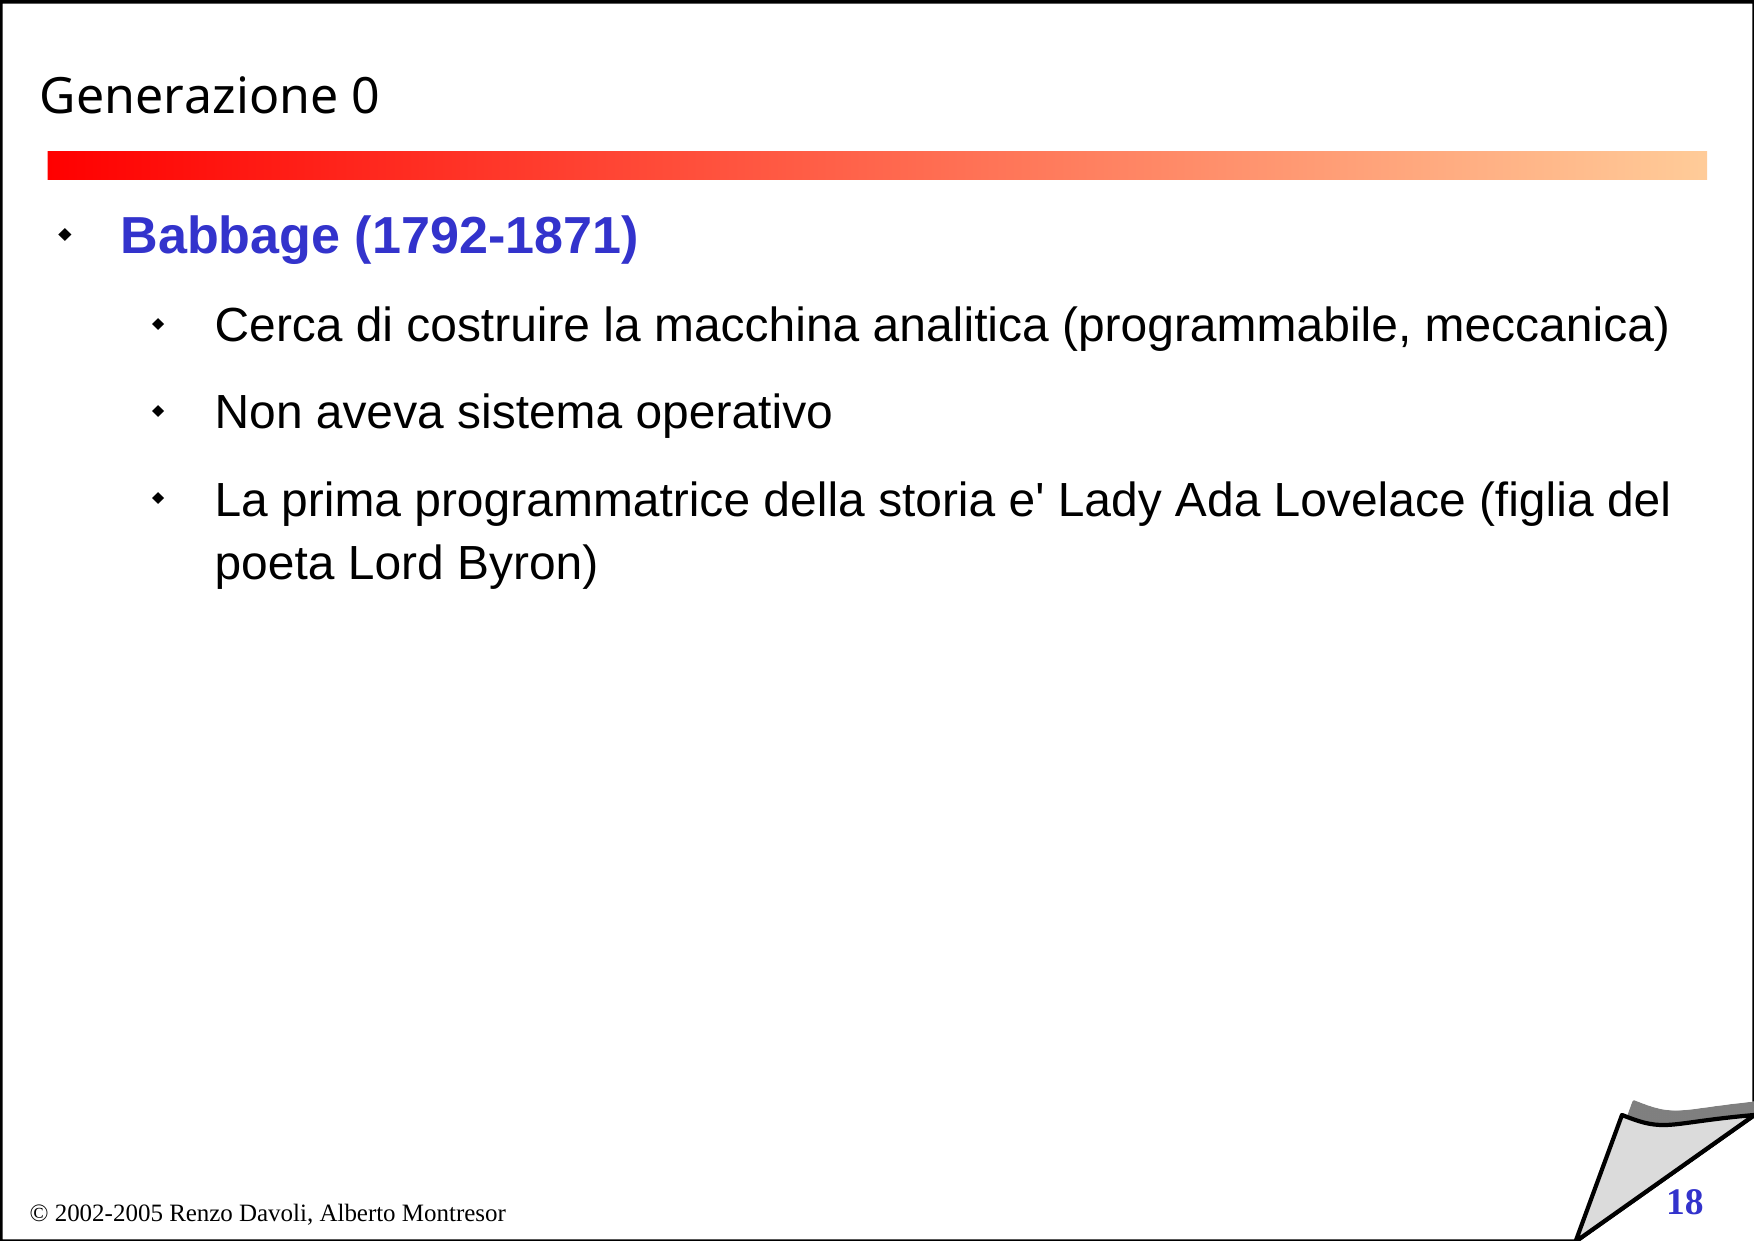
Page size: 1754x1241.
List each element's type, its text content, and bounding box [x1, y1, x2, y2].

list Babbage (1792-1871) Cerca di costruire la macchina analitica (programmabile, meccanica) Non aveva sistema operativo La prima programmatrice della storia e' Lady Ada Lovelace (figlia del poeta Lord Byron) [58, 206, 1696, 815]
title Generazione 0 [40, 49, 1713, 144]
